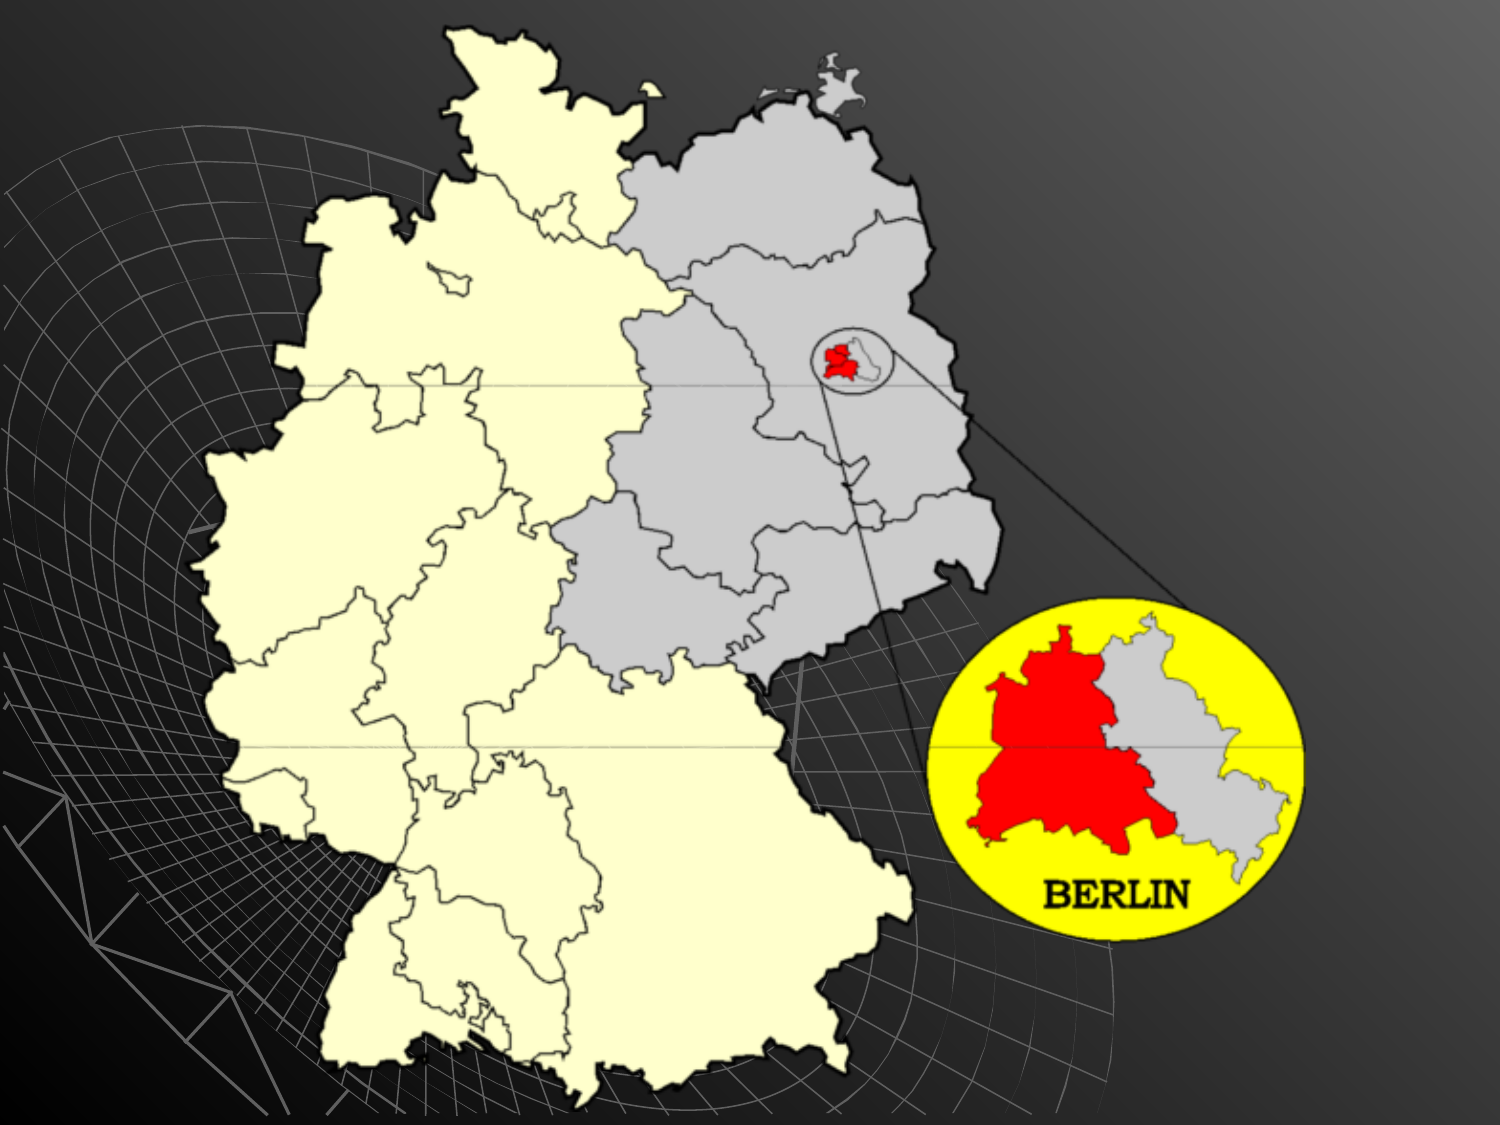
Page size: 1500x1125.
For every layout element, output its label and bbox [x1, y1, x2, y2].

picture [183, 24, 1306, 1113]
